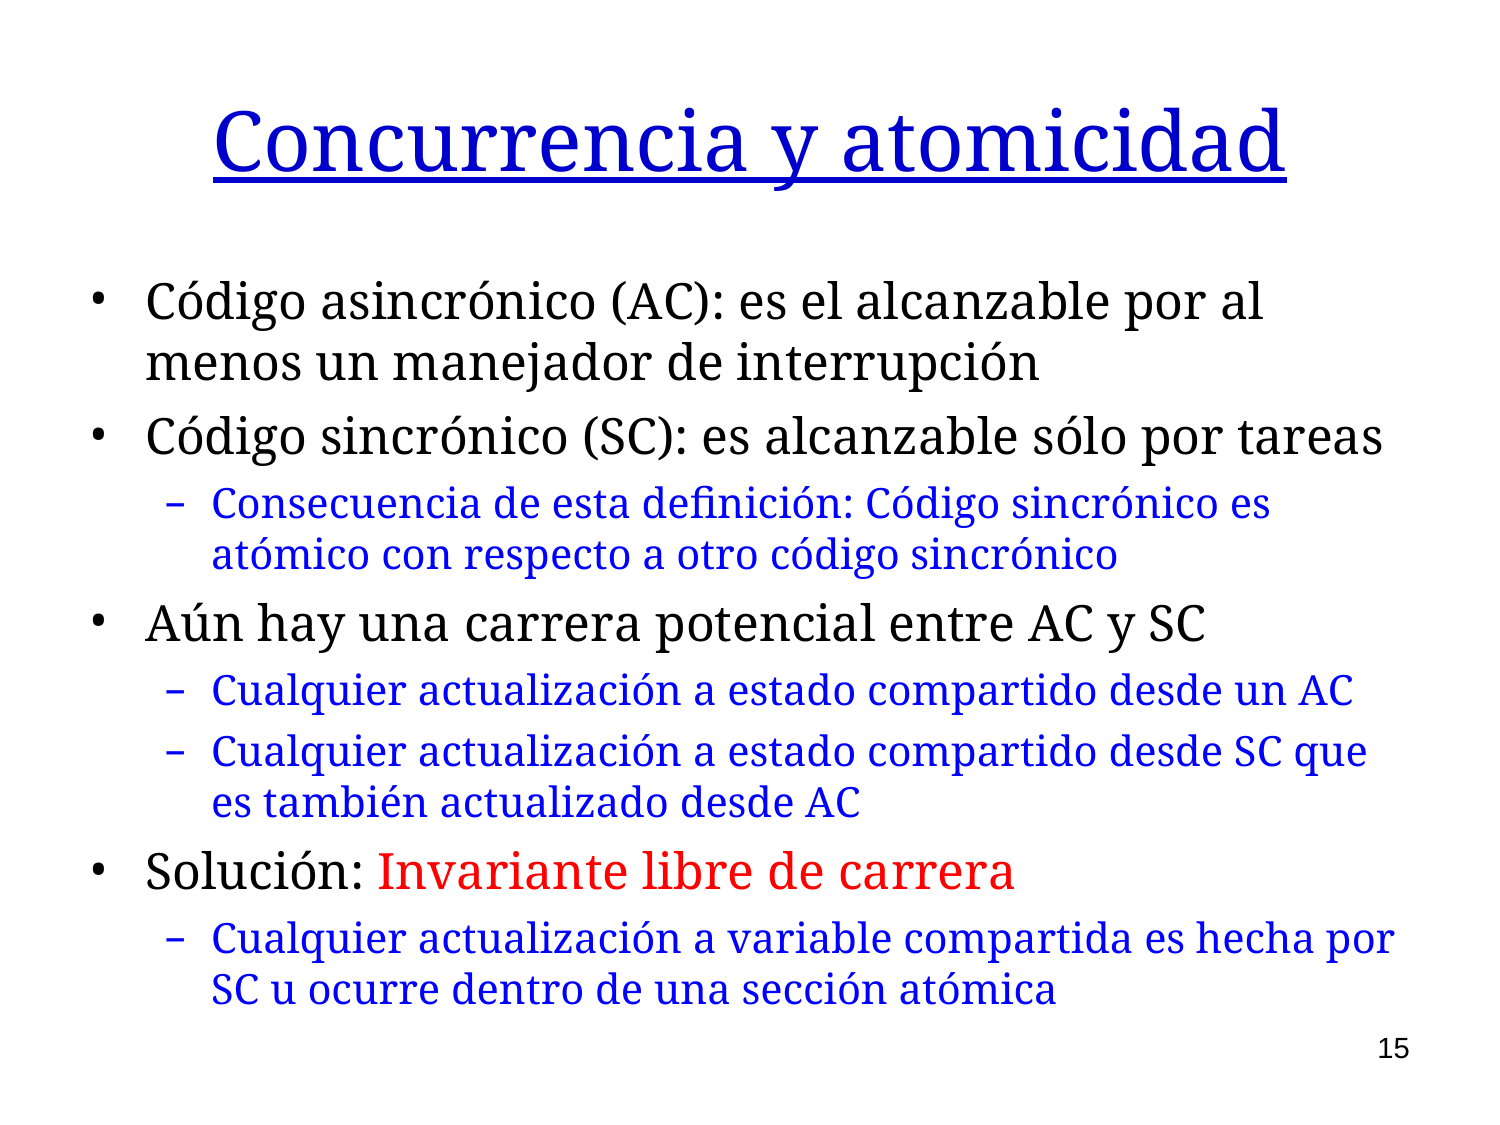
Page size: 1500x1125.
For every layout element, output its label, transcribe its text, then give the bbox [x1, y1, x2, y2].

title Concurrencia y atomicidad [75, 45, 1426, 233]
list Código asincrónico (AC): es el alcanzable por al menos un manejador de interrupción Código sincrónico (SC): es alcanzable sólo por tareas Consecuencia de esta definición: Código sincrónico es atómico con respecto a otro código sincrónico Aún hay una carrera potencial entre AC y SC Cualquier actualización a estado compartido desde un AC Cualquier actualización a estado compartido desde SC que es también actualizado desde AC Solución: Invariante libre de carrera Cualquier actualización a variable compartida es hecha por SC u ocurre dentro de una sección atómica [75, 262, 1426, 1041]
